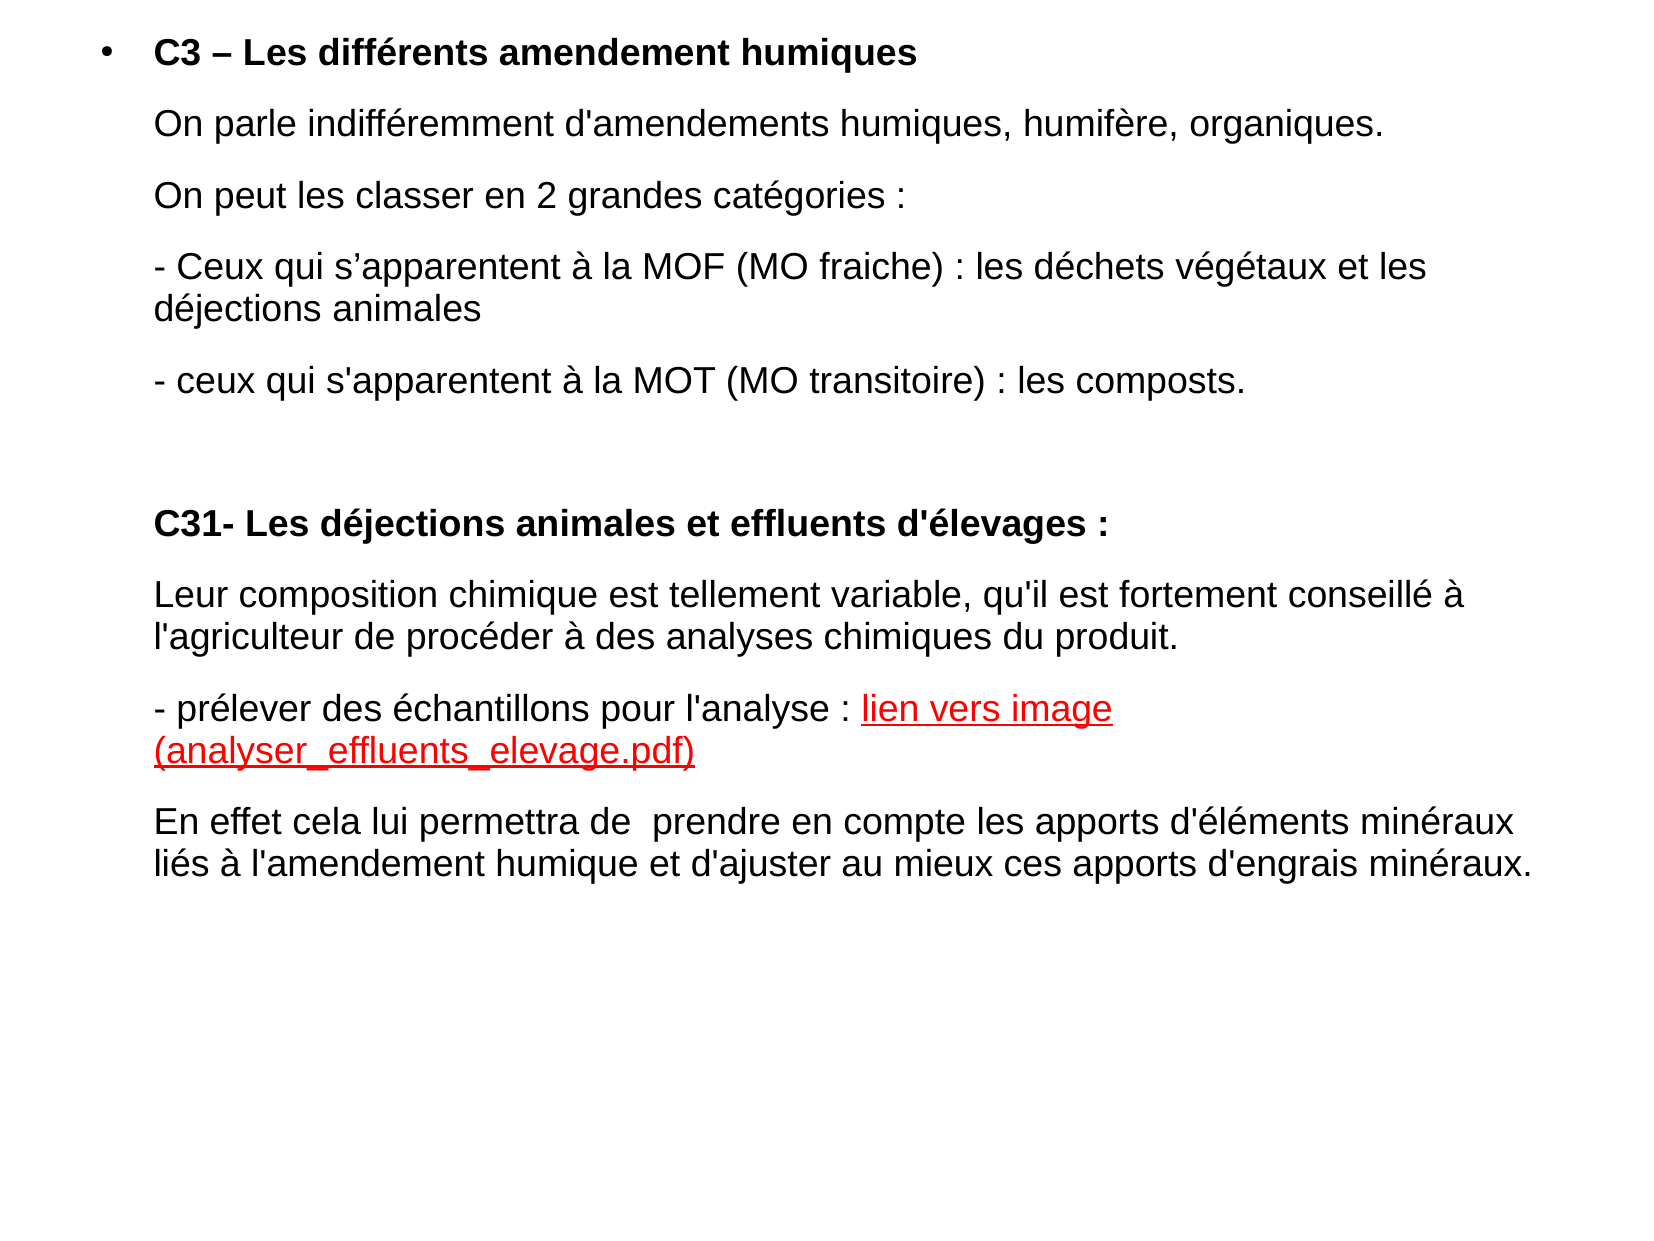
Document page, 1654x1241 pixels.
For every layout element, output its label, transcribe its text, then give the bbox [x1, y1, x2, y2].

list C3 – Les différents amendement humiques On parle indifféremment d'amendements humiques, humifère, organiques. On peut les classer en 2 grandes catégories : - Ceux qui s’apparentent à la MOF (MO fraiche) : les déchets végétaux et les déjections animales - ceux qui s'apparentent à la MOT (MO transitoire) : les composts. C31- Les déjections animales et effluents d'élevages : Leur composition chimique est tellement variable, qu'il est fortement conseillé à l'agriculteur de procéder à des analyses chimiques du produit. - prélever des échantillons pour l'analyse : lien vers image (analyser_effluents_elevage.pdf) En effet cela lui permettra de prendre en compte les apports d'éléments minéraux liés à l'amendement humique et d'ajuster au mieux ces apports d'engrais minéraux. [82, 31, 1538, 1010]
